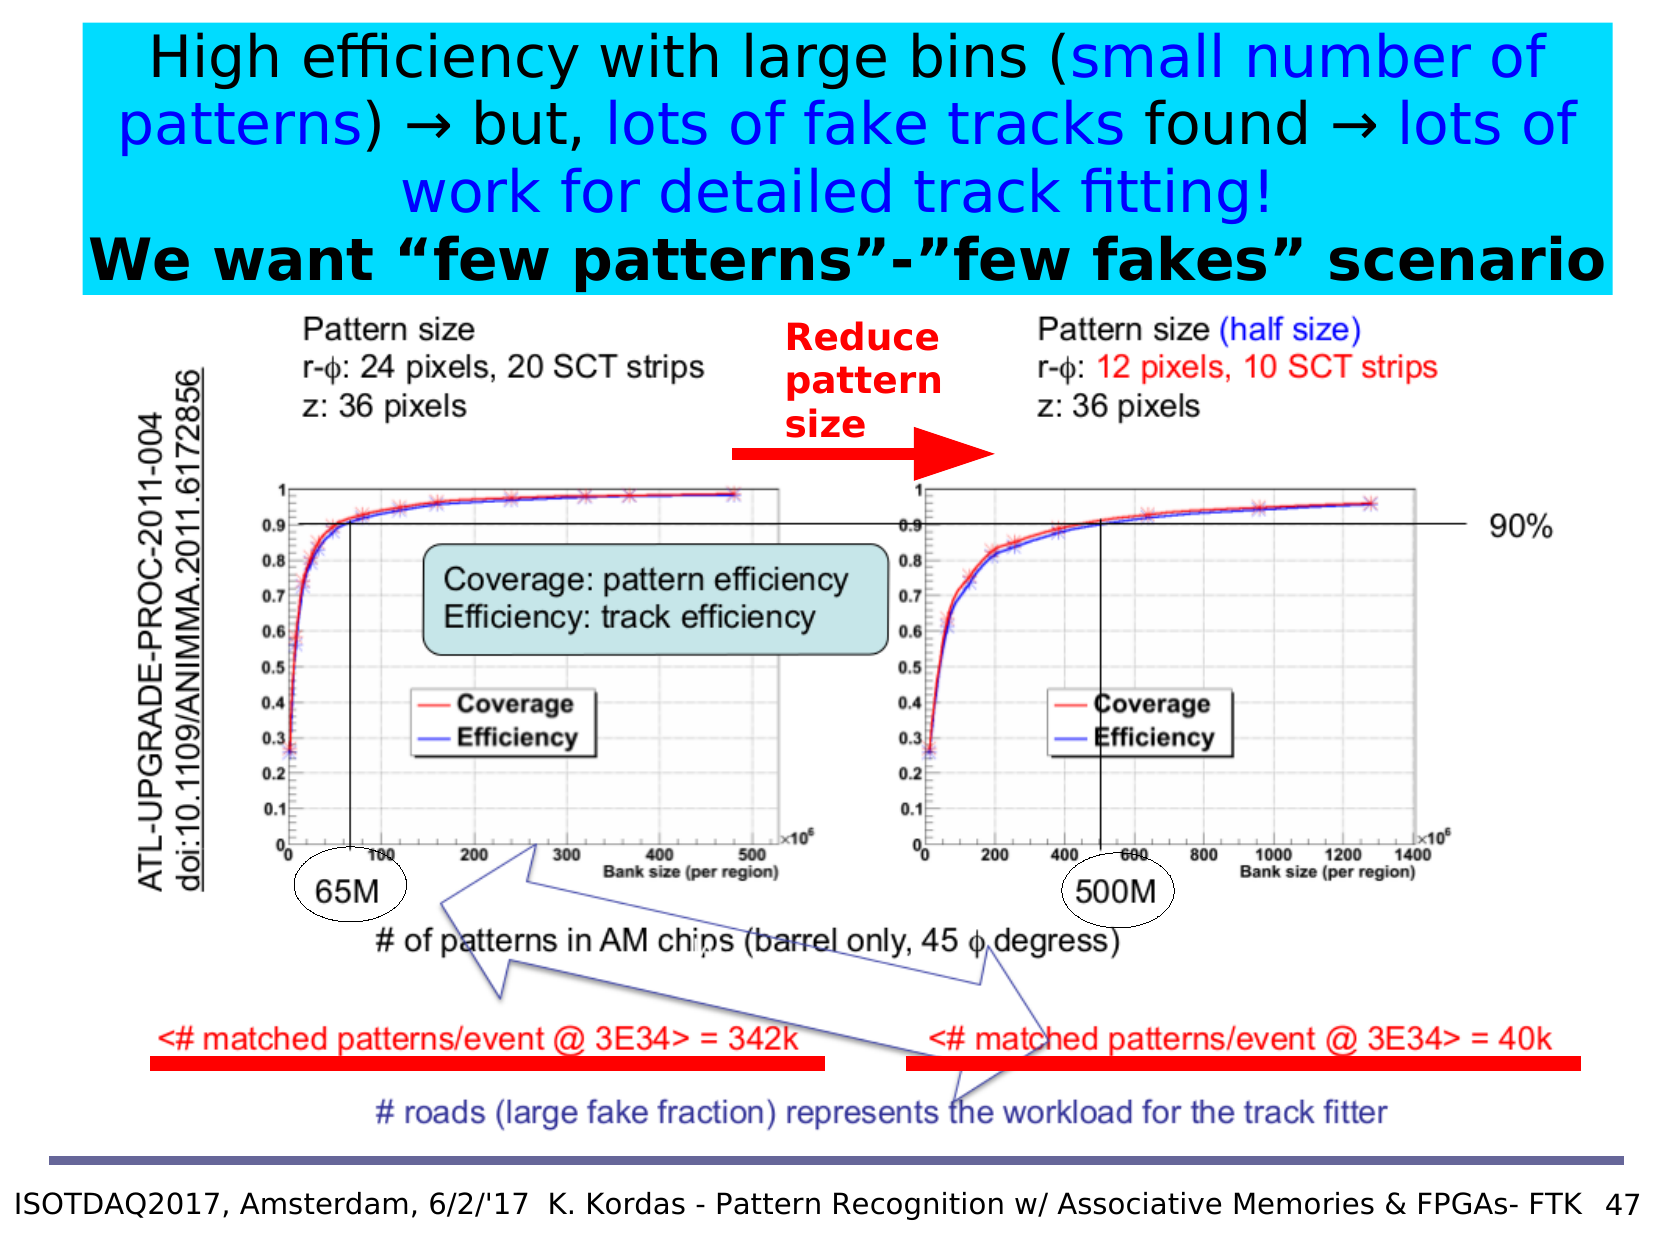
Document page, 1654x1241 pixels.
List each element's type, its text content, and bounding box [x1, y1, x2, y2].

picture [126, 306, 1563, 1139]
title High efficiency with large bins (small number of patterns) → but, lots of fake tracks found → lots of work for detailed track fitting! We want “few patterns”-”few fakes” scenario [82, 22, 1613, 295]
text_box Reduce pattern size [769, 307, 969, 455]
